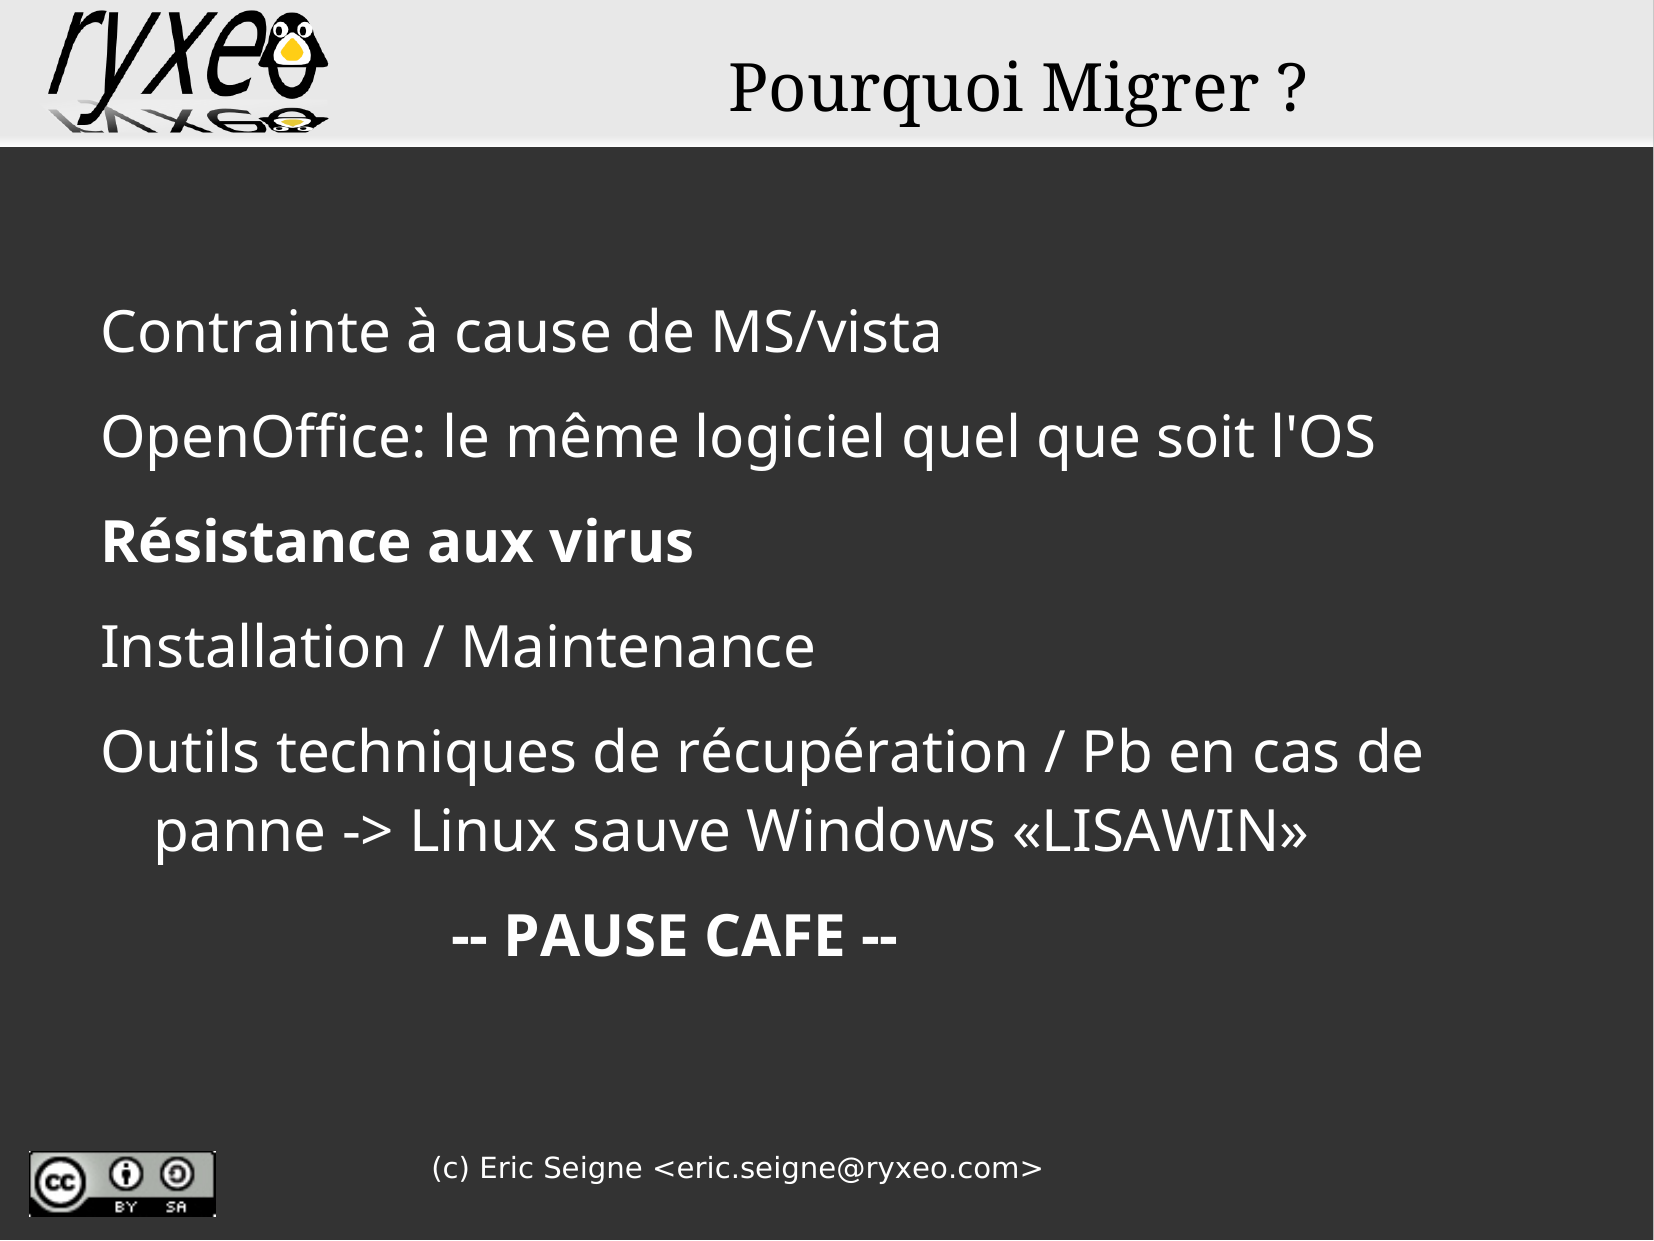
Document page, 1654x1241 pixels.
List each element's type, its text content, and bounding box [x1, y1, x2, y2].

list Contrainte à cause de MS/vista OpenOffice: le même logiciel quel que soit l'OS Résistance aux virus Installation / Maintenance Outils techniques de récupération / Pb en cas de panne -> Linux sauve Windows «LISAWIN» -- PAUSE CAFE -- [82, 290, 1571, 1094]
title Pourquoi Migrer ? [442, 29, 1595, 142]
picture [0, 0, 1654, 147]
picture [29, 1151, 216, 1217]
